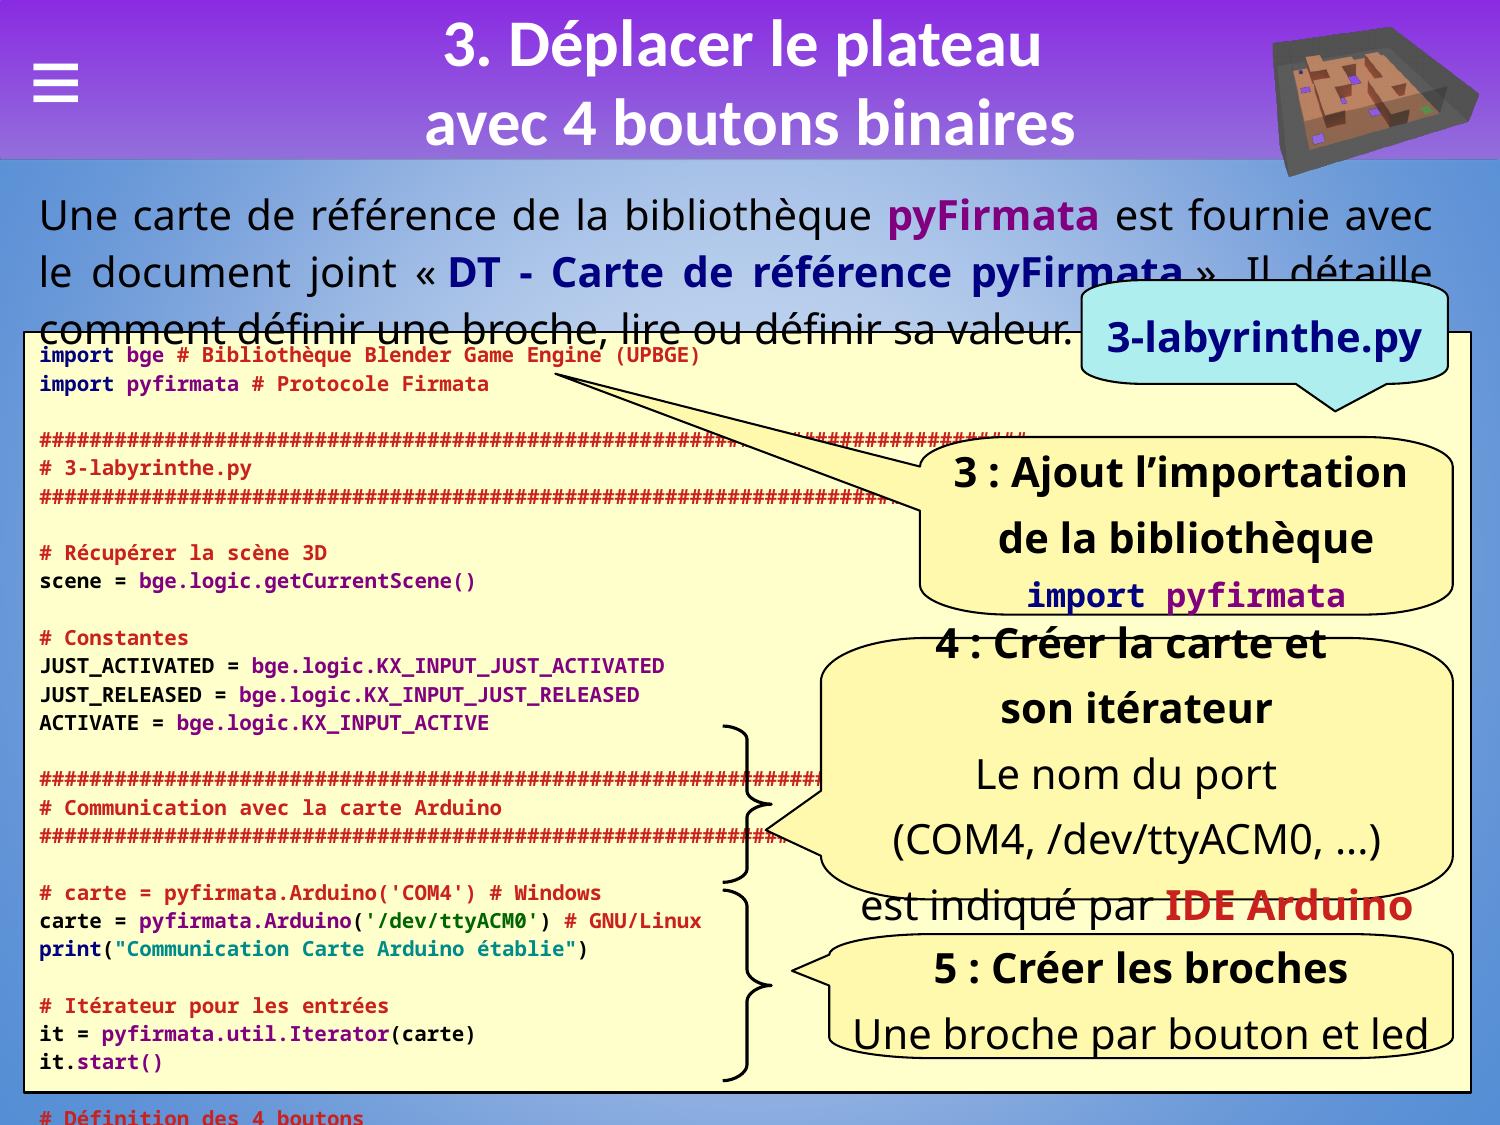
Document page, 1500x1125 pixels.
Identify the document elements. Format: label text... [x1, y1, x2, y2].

text_box ≡ [14, 23, 101, 141]
text_box 3-labyrinthe.py [1081, 280, 1448, 412]
picture [0, 27, 1500, 1125]
text_box Une carte de référence de la bibliothèque pyFirmata est fournie avec le document joint « DT - Carte de référence pyFirmata ». Il détaille comment définir une broche, lire ou définir sa valeur. [23, 178, 1448, 361]
text_box 5 : Créer les broches Une broche par bouton et led [791, 934, 1453, 1059]
text_box 3 : Ajout l’importation de la bibliothèque import pyfirmata [555, 373, 1453, 615]
text_box import bge # Bibliothèque Blender Game Engine (UPBGE) import pyfirmata # Protocole Firmata ############################################################################### # 3-labyrinthe.py ############################################################################### # Récupérer la scène 3D scene = bge.logic.getCurrentScene() # Constantes JUST_ACTIVATED = bge.logic.KX_INPUT_JUST_ACTIVATED JUST_RELEASED = bge.logic.KX_INPUT_JUST_RELEASED ACTIVATE = bge.logic.KX_INPUT_ACTIVE ############################################################################### # Communication avec la carte Arduino ############################################################################### # carte = pyfirmata.Arduino('COM4') # Windows carte = pyfirmata.Arduino('/dev/ttyACM0') # GNU/Linux print("Communication Carte Arduino établie") # Itérateur pour les entrées it = pyfirmata.util.Iterator(carte) it.start() # Définition des 4 boutons bt_haut = carte.get_pin('d:2:i') bt_bas = carte.get_pin('d:3:i') bt_gauche = carte.get_pin('d:4:i') bt_droit = carte.get_pin('d:5:i') # Définition de la led led = carte.get_pin('d:7:o') [23, 332, 1471, 1093]
picture [68, 1114, 73, 1123]
text_box 4 : Créer la carte et son itérateur Le nom du port (COM4, /dev/ttyACM0, ...) est indiqué par IDE Arduino [765, 637, 1453, 900]
text_box 3. Déplacer le plateau avec 4 boutons binaires [0, 0, 1500, 159]
